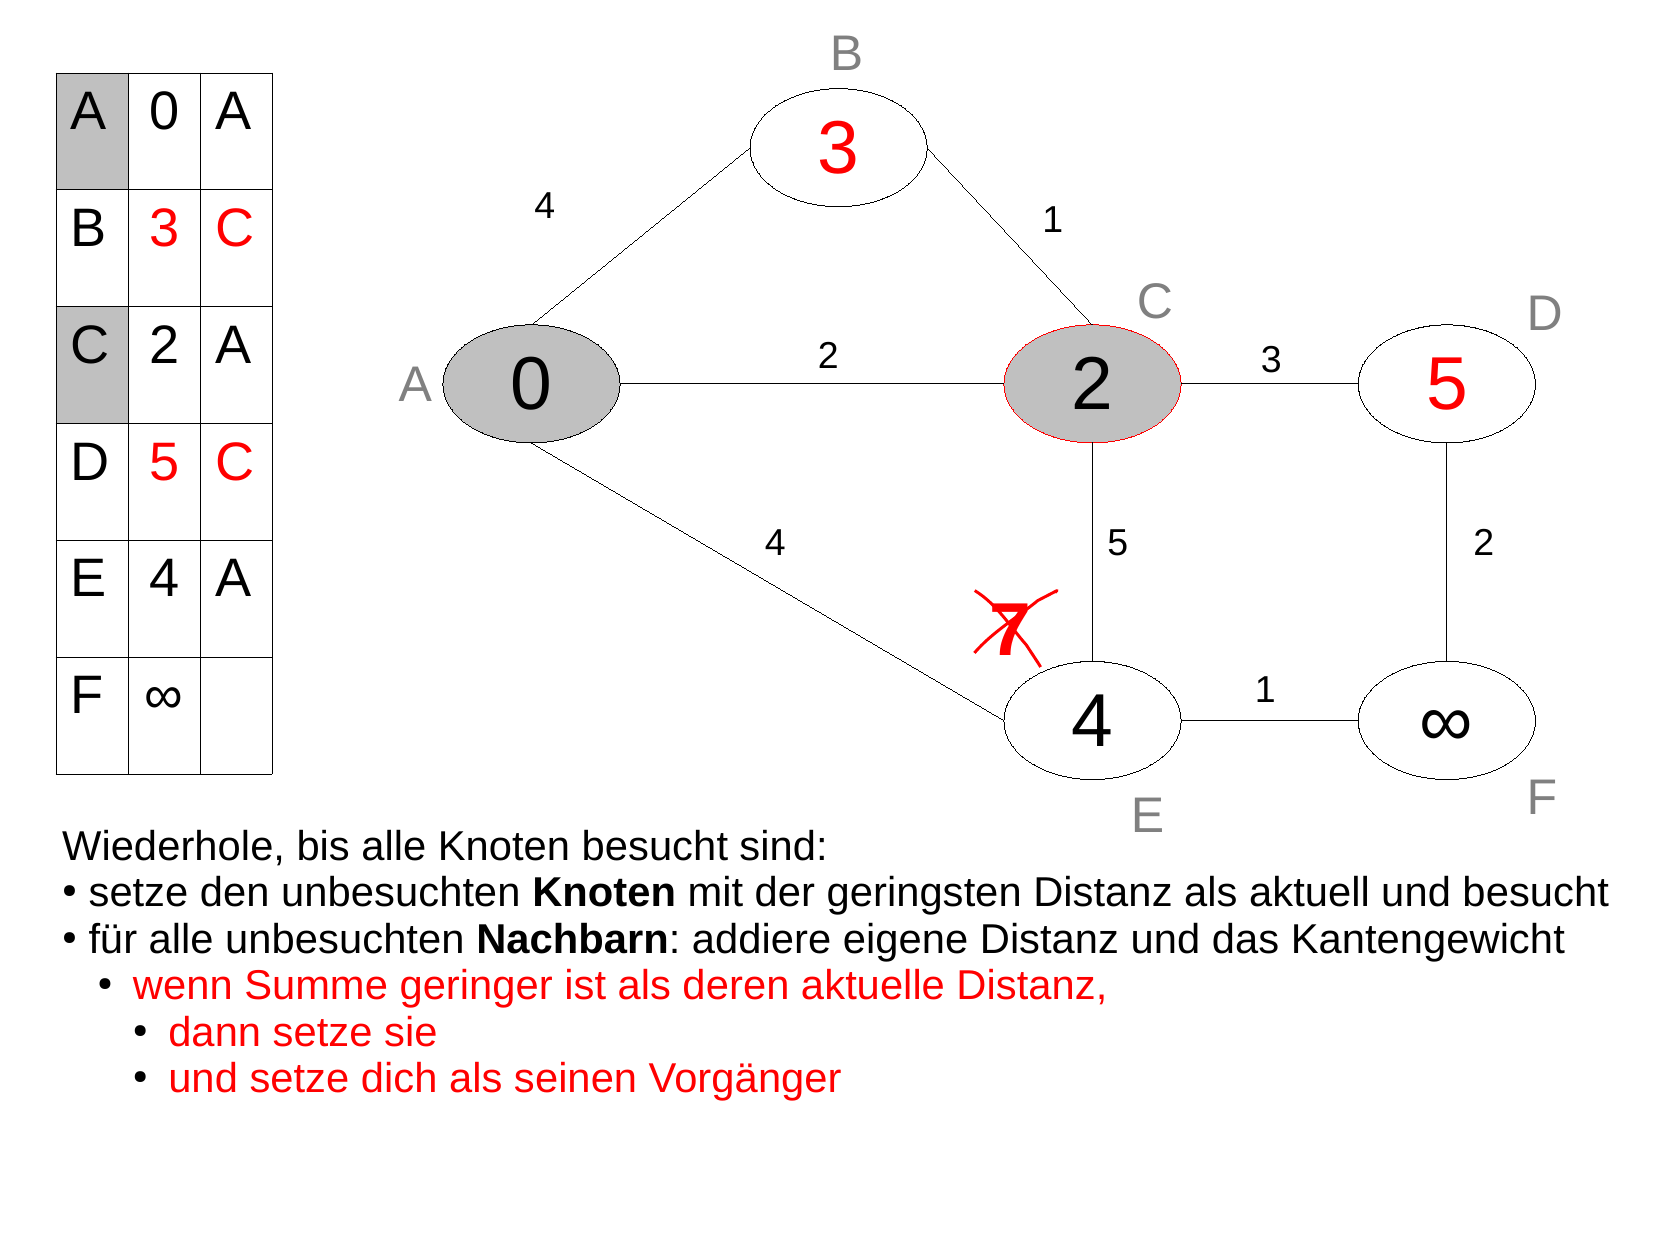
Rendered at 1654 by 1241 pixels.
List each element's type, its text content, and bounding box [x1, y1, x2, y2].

table_cell C [201, 190, 272, 306]
table_cell 5 [129, 424, 200, 540]
table_cell C [201, 424, 272, 540]
table_cell [201, 658, 272, 774]
text_box 5 [1358, 324, 1536, 443]
text_box 2 [1003, 324, 1182, 443]
text_box 3 [750, 89, 928, 207]
text_box 7 [974, 580, 1063, 680]
text_box 2 [803, 326, 863, 384]
text_box C [1122, 265, 1211, 361]
text_box 2 [1458, 513, 1518, 585]
table_cell F [57, 658, 128, 774]
text_box [442, 944, 473, 1016]
text_box B [814, 17, 904, 89]
text_box 4 [1003, 661, 1182, 780]
table_cell B [57, 190, 128, 306]
text_box A [383, 348, 473, 426]
text_box 1 [1240, 661, 1300, 725]
text_box 4 [750, 513, 810, 571]
table_header A [57, 74, 128, 189]
text_box 5 [1092, 513, 1152, 573]
text_box E [1116, 779, 1176, 815]
table_cell C [57, 307, 128, 423]
table_cell 4 [129, 541, 200, 657]
table_cell A [201, 307, 272, 423]
text_box 3 [1246, 330, 1306, 390]
table_cell E [57, 541, 128, 657]
text_box Wiederhole, bis alle Knoten besucht sind: setze den unbesuchten Knoten mit der geringsten Distanz als aktuell und besucht für alle unbesuchten Nachbarn: addiere eigene Distanz und das Kantengewicht wenn Summe geringer ist als deren aktuelle Distanz, dann setze sie und setze dich als seinen Vorgänger [47, 815, 1654, 1113]
table_cell 2 [129, 307, 200, 423]
text_box 4 [519, 177, 579, 235]
text_box D [1511, 277, 1601, 367]
text_box F [1511, 761, 1601, 815]
table_cell ∞ [129, 658, 200, 774]
text_box 1 [1027, 191, 1087, 249]
text_box 7 [974, 593, 1005, 650]
table_header A [201, 74, 272, 189]
table_header 0 [129, 74, 200, 189]
text_box 0 [461, 324, 621, 443]
table_cell A [201, 541, 272, 657]
table_cell D [57, 424, 128, 540]
table_cell 3 [129, 190, 200, 306]
text_box ∞ [1358, 661, 1536, 780]
